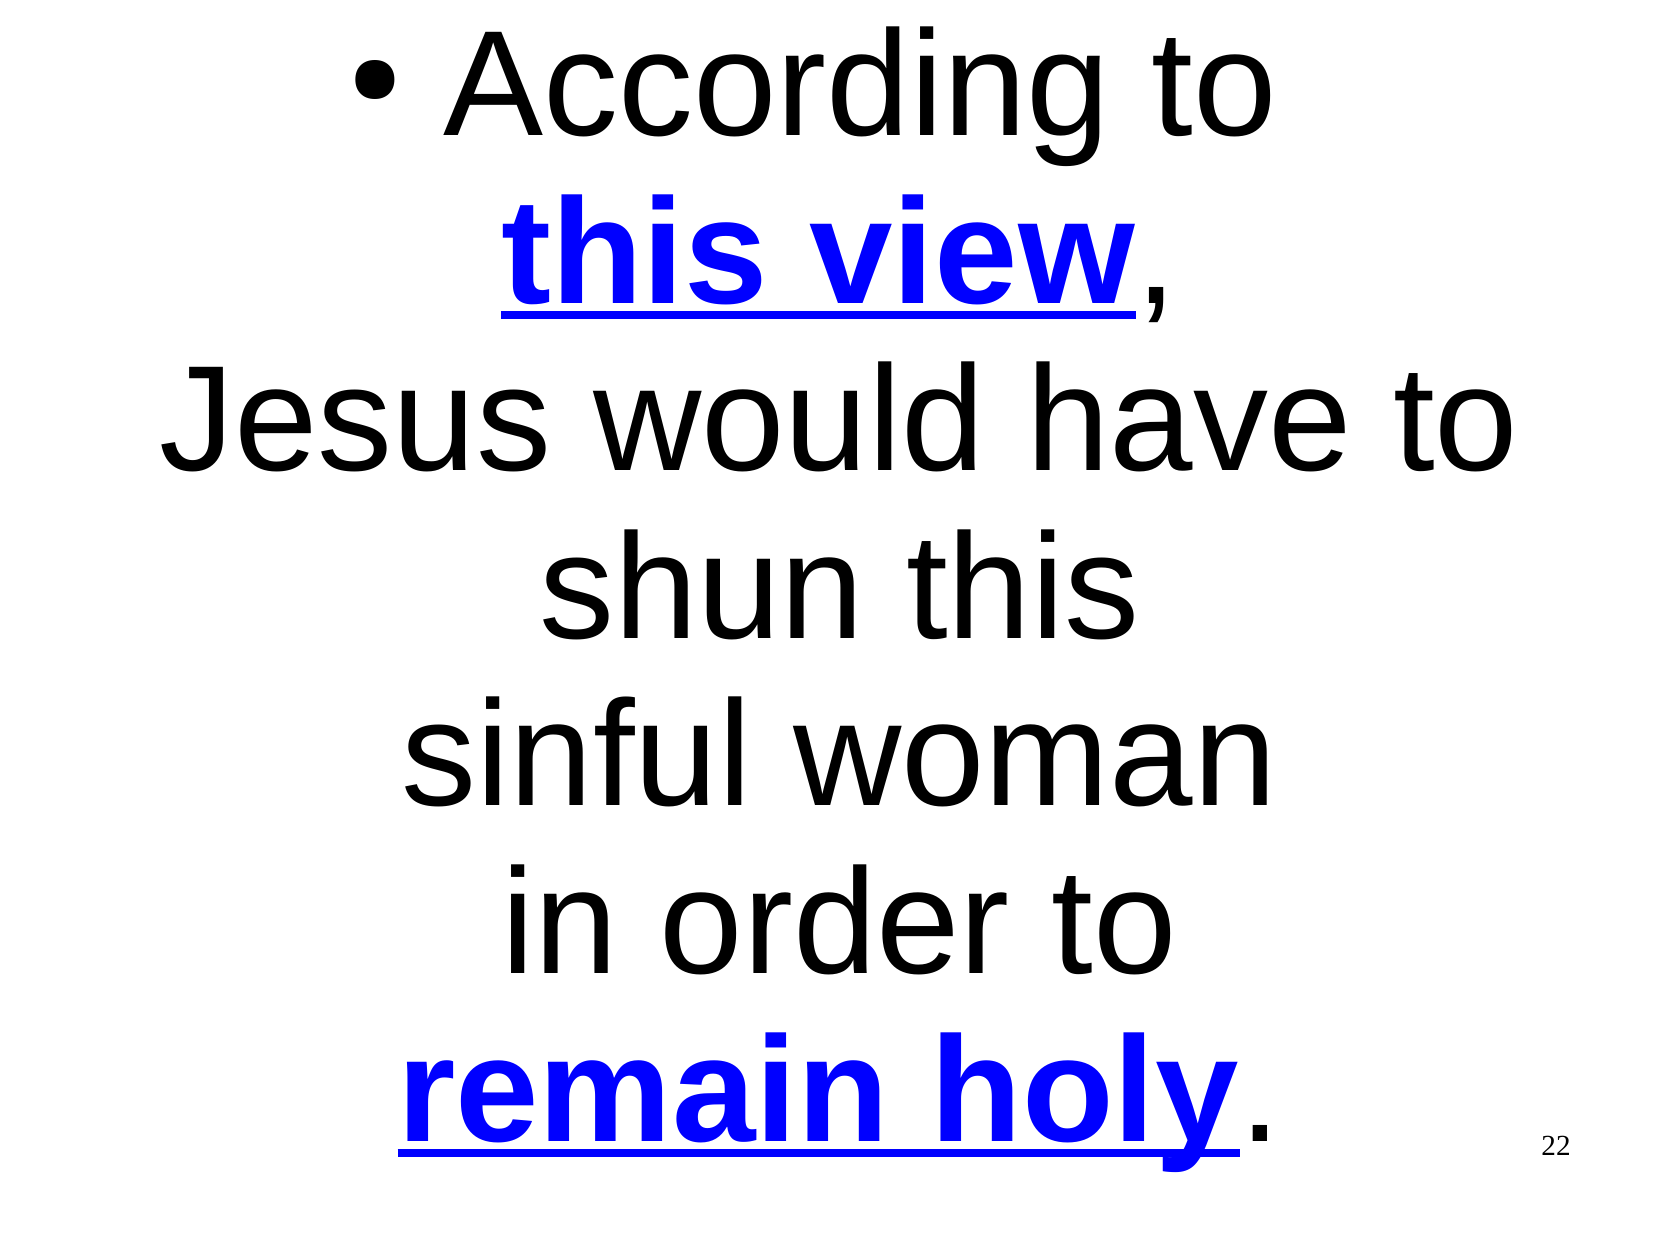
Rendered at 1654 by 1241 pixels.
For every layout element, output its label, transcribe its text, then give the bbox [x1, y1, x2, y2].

list According to this view, Jesus would have to shun this sinful woman in order to remain holy. [0, 0, 1651, 1238]
